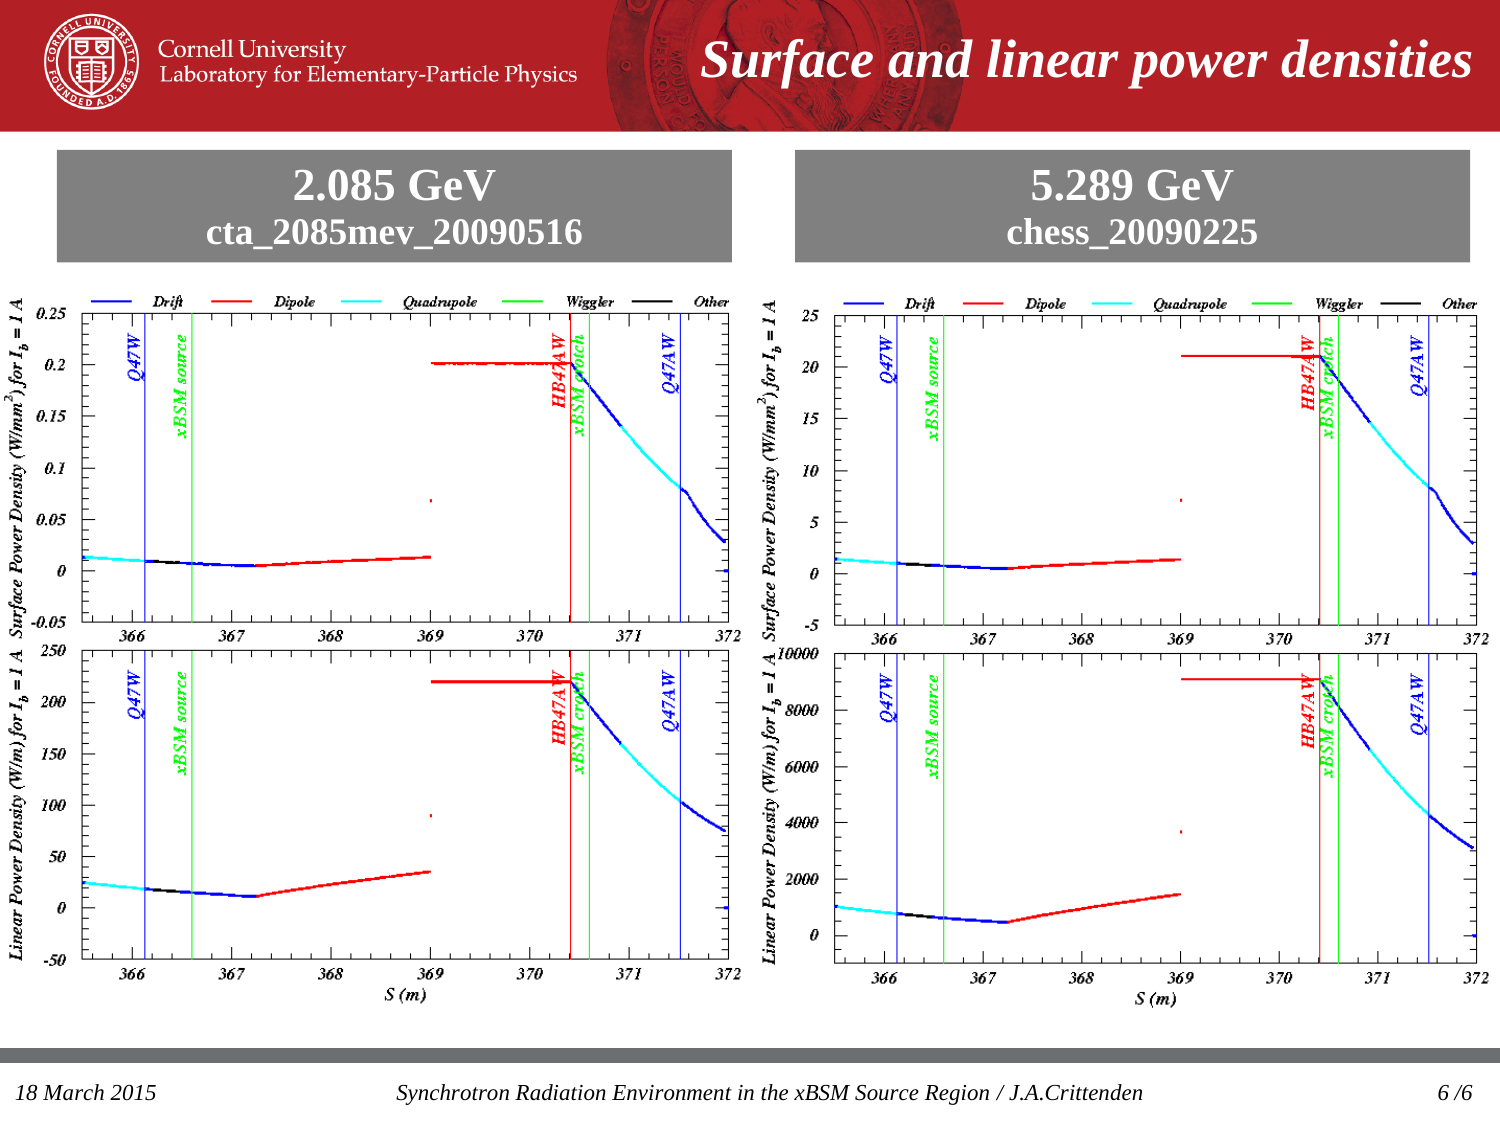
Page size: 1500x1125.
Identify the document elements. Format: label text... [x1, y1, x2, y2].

text_box 2.085 GeV cta_2085mev_20090516 [56, 149, 732, 263]
text_box 5.289 GeV chess_20090225 [795, 149, 1471, 263]
picture [0, 293, 1500, 1013]
picture [0, 0, 1500, 132]
title Surface and linear power densities [675, 6, 1500, 113]
